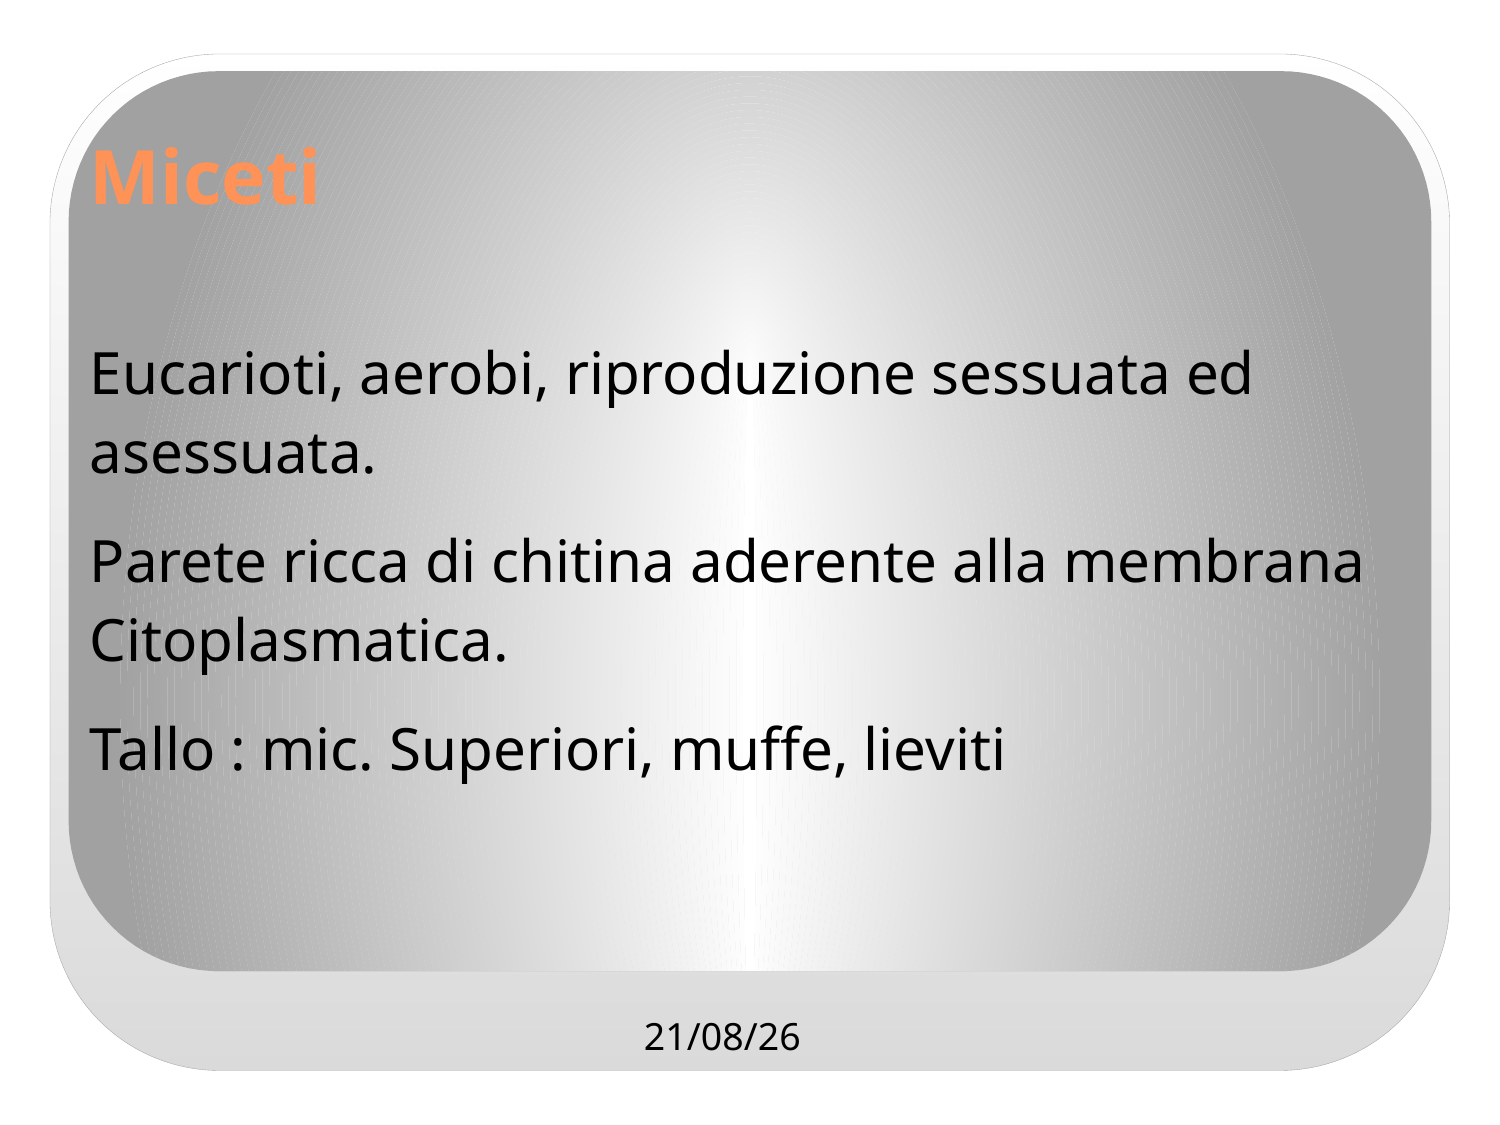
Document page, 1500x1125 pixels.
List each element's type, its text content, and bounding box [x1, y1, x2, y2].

list Eucarioti, aerobi, riproduzione sessuata ed asessuata. Parete ricca di chitina aderente alla membrana Citoplasmatica. Tallo : mic. Superiori, muffe, lieviti [75, 324, 1425, 1021]
title Miceti [75, 57, 1425, 293]
